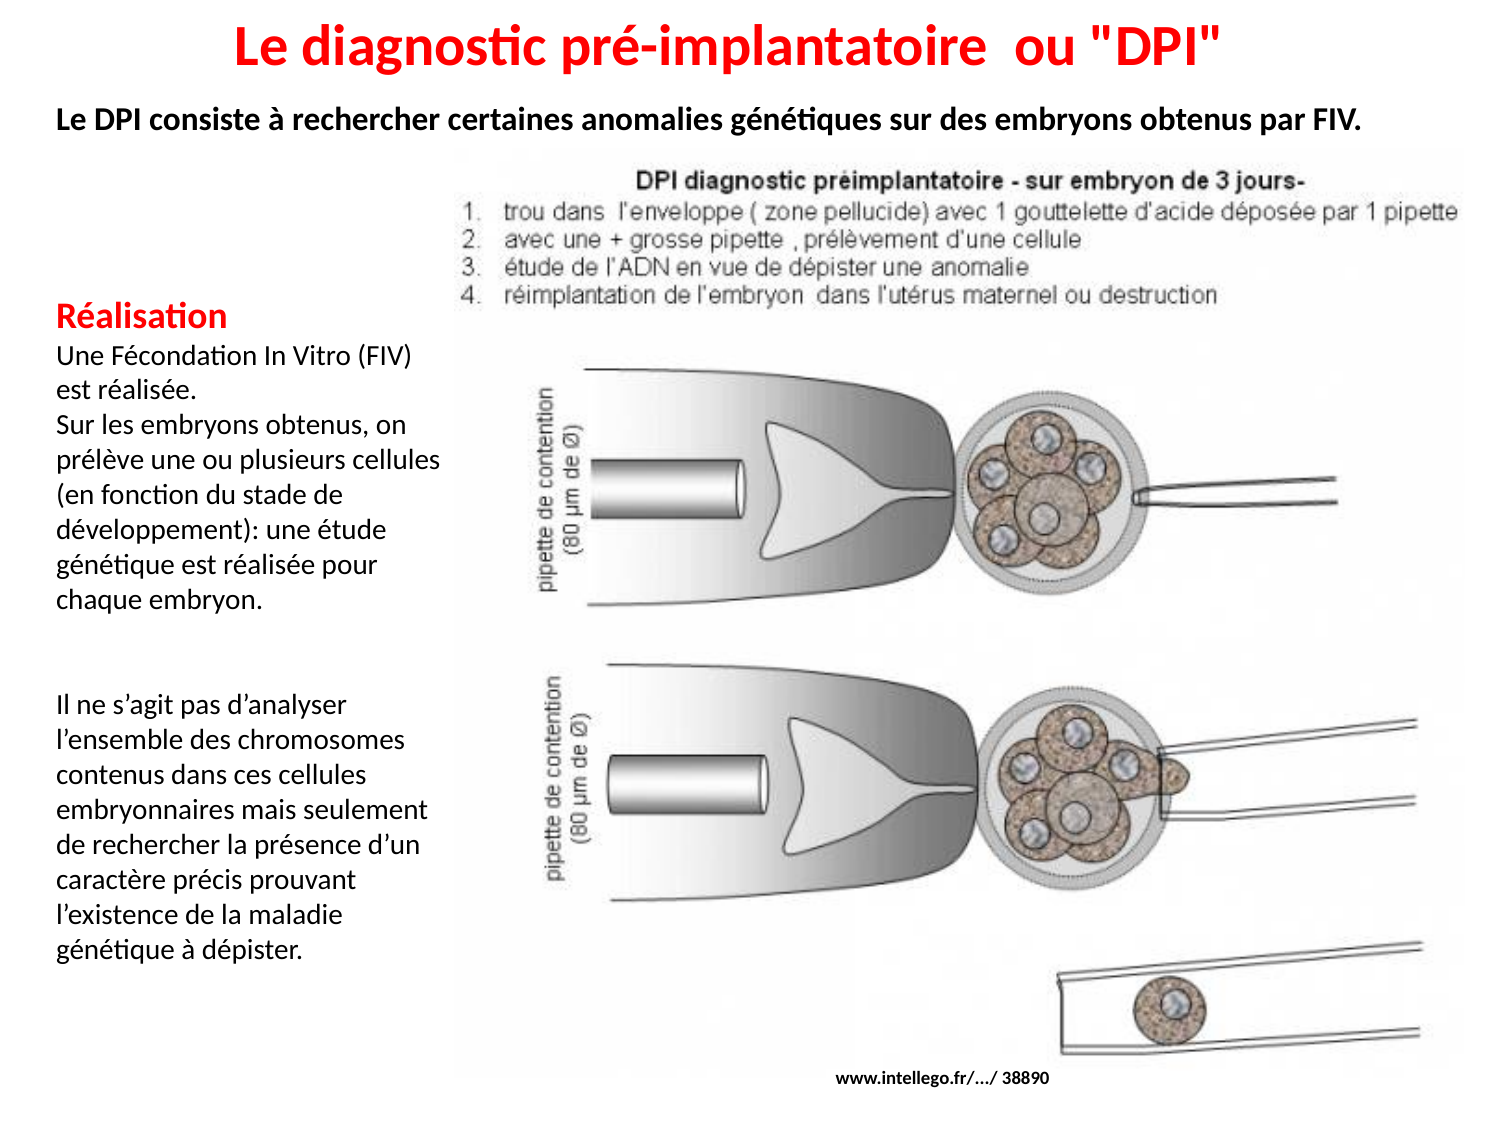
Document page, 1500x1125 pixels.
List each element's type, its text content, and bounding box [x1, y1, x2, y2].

text_box www.intellego.fr/.../ 38890 [820, 1058, 1500, 1096]
text_box Le DPI consiste à rechercher certaines anomalies génétiques sur des embryons obtenus par FIV. [41, 89, 1459, 145]
text_box Réalisation Une Fécondation In Vitro (FIV) est réalisée. Sur les embryons obtenus, on prélève une ou plusieurs cellules (en fonction du stade de développement): une étude génétique est réalisée pour chaque embryon. Il ne s’agit pas d’analyser l’ensemble des chromosomes contenus dans ces cellules embryonnaires mais seulement de rechercher la présence d’un caractère précis prouvant l’existence de la maladie génétique à dépister. [41, 243, 467, 1125]
text_box Le diagnostic pré-implantatoire ou "DPI" [206, 0, 1435, 85]
picture [454, 148, 1465, 1078]
